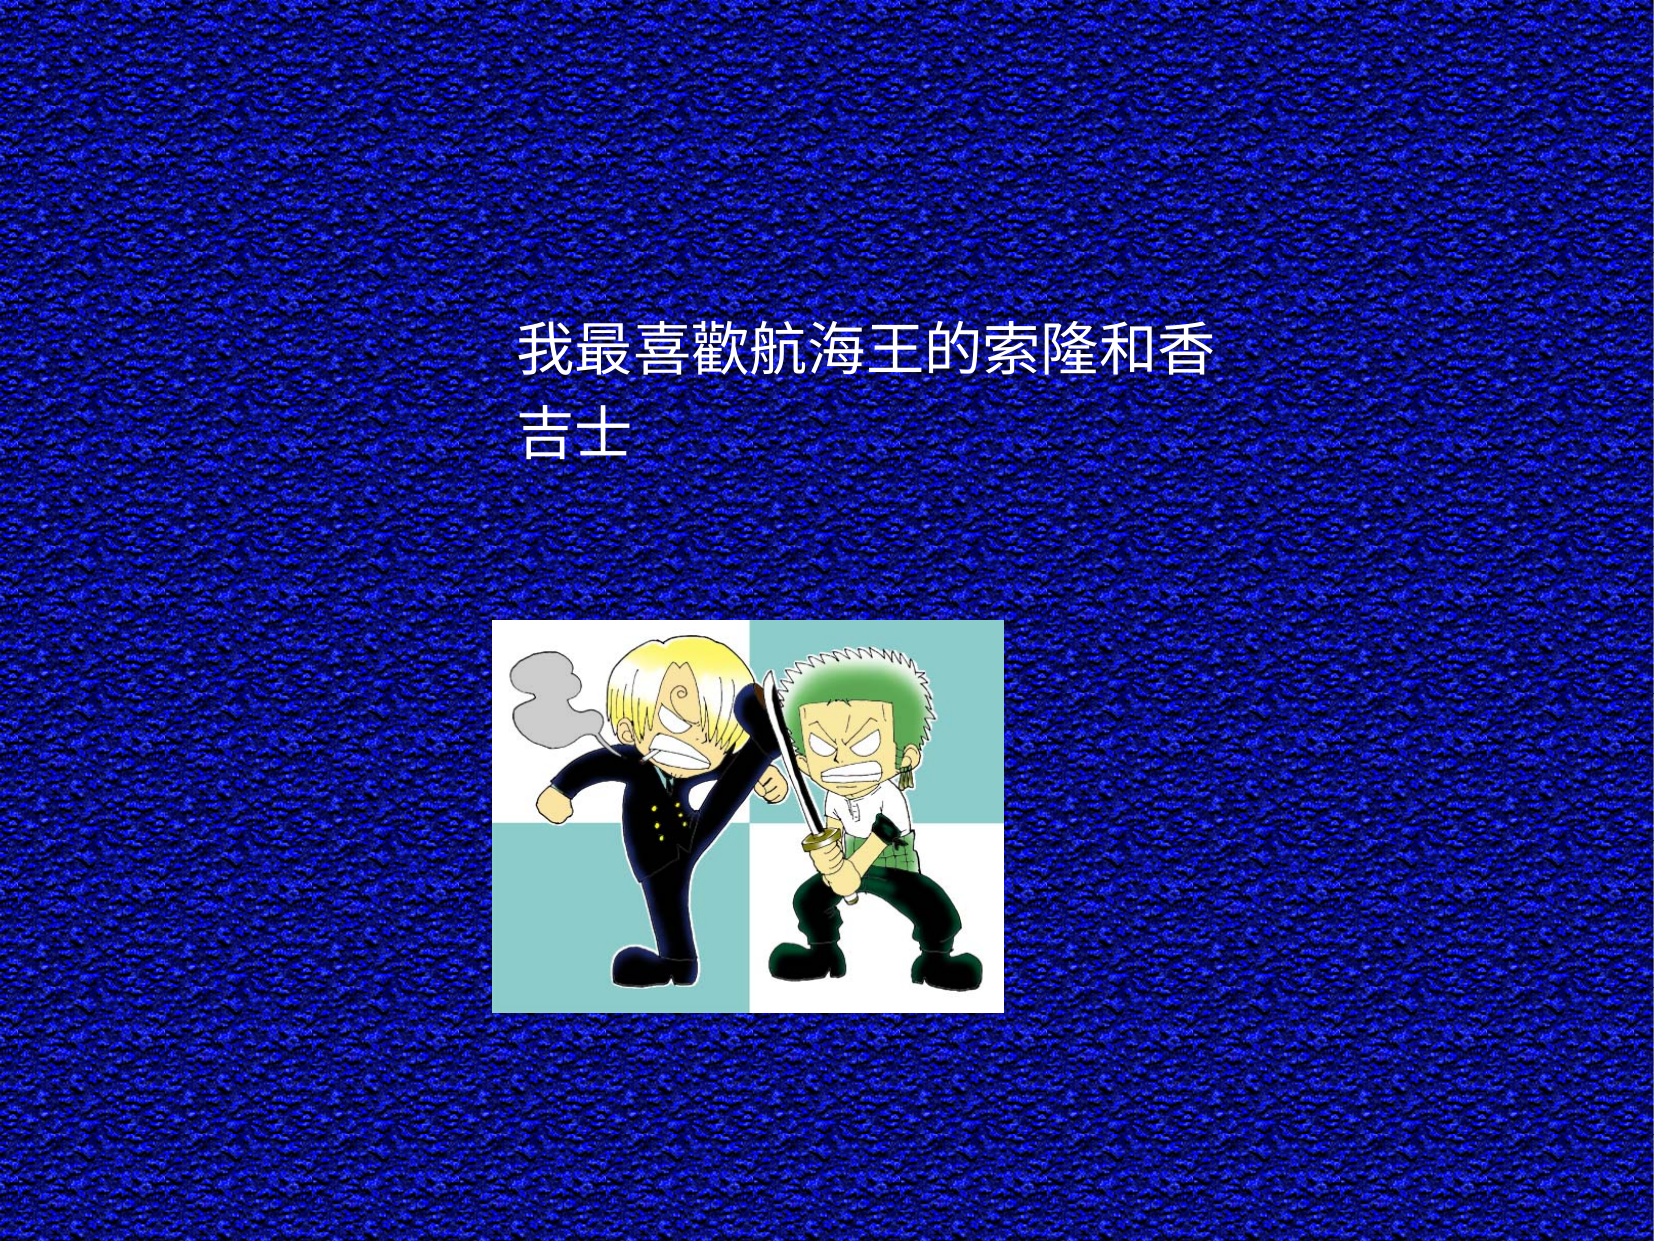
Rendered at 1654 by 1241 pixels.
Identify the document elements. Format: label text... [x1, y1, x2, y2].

picture [0, 0, 1654, 1241]
text_box 我最喜歡航海王的索隆和香吉士 [501, 295, 1241, 450]
